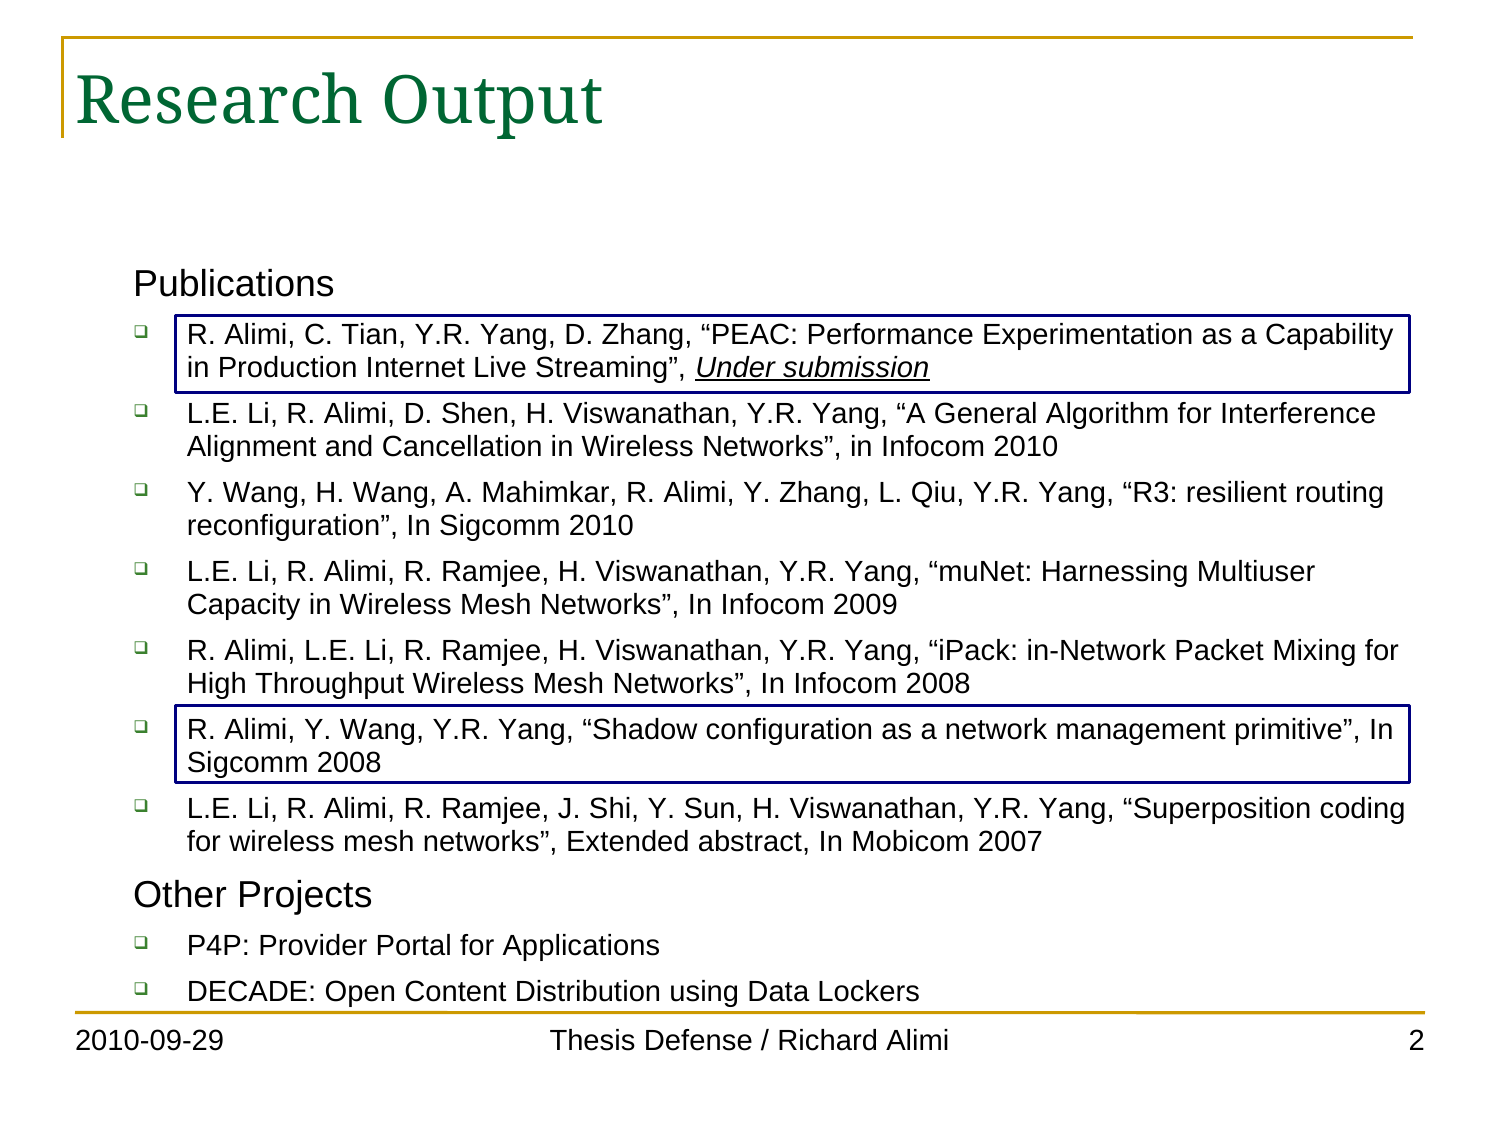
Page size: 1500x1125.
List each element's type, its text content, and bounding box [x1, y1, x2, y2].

title Research Output [75, 52, 1425, 143]
list Publications R. Alimi, C. Tian, Y.R. Yang, D. Zhang, “PEAC: Performance Experimentation as a Capability in Production Internet Live Streaming”, Under submission L.E. Li, R. Alimi, D. Shen, H. Viswanathan, Y.R. Yang, “A General Algorithm for Interference Alignment and Cancellation in Wireless Networks”, in Infocom 2010 Y. Wang, H. Wang, A. Mahimkar, R. Alimi, Y. Zhang, L. Qiu, Y.R. Yang, “R3: resilient routing reconfiguration”, In Sigcomm 2010 L.E. Li, R. Alimi, R. Ramjee, H. Viswanathan, Y.R. Yang, “muNet: Harnessing Multiuser Capacity in Wireless Mesh Networks”, In Infocom 2009 R. Alimi, L.E. Li, R. Ramjee, H. Viswanathan, Y.R. Yang, “iPack: in-Network Packet Mixing for High Throughput Wireless Mesh Networks”, In Infocom 2008 R. Alimi, Y. Wang, Y.R. Yang, “Shadow configuration as a network management primitive”, In Sigcomm 2008 L.E. Li, R. Alimi, R. Ramjee, J. Shi, Y. Sun, H. Viswanathan, Y.R. Yang, “Superposition coding for wireless mesh networks”, Extended abstract, In Mobicom 2007 Other Projects P4P: Provider Portal for Applications DECADE: Open Content Distribution using Data Lockers [77, 262, 1425, 1009]
